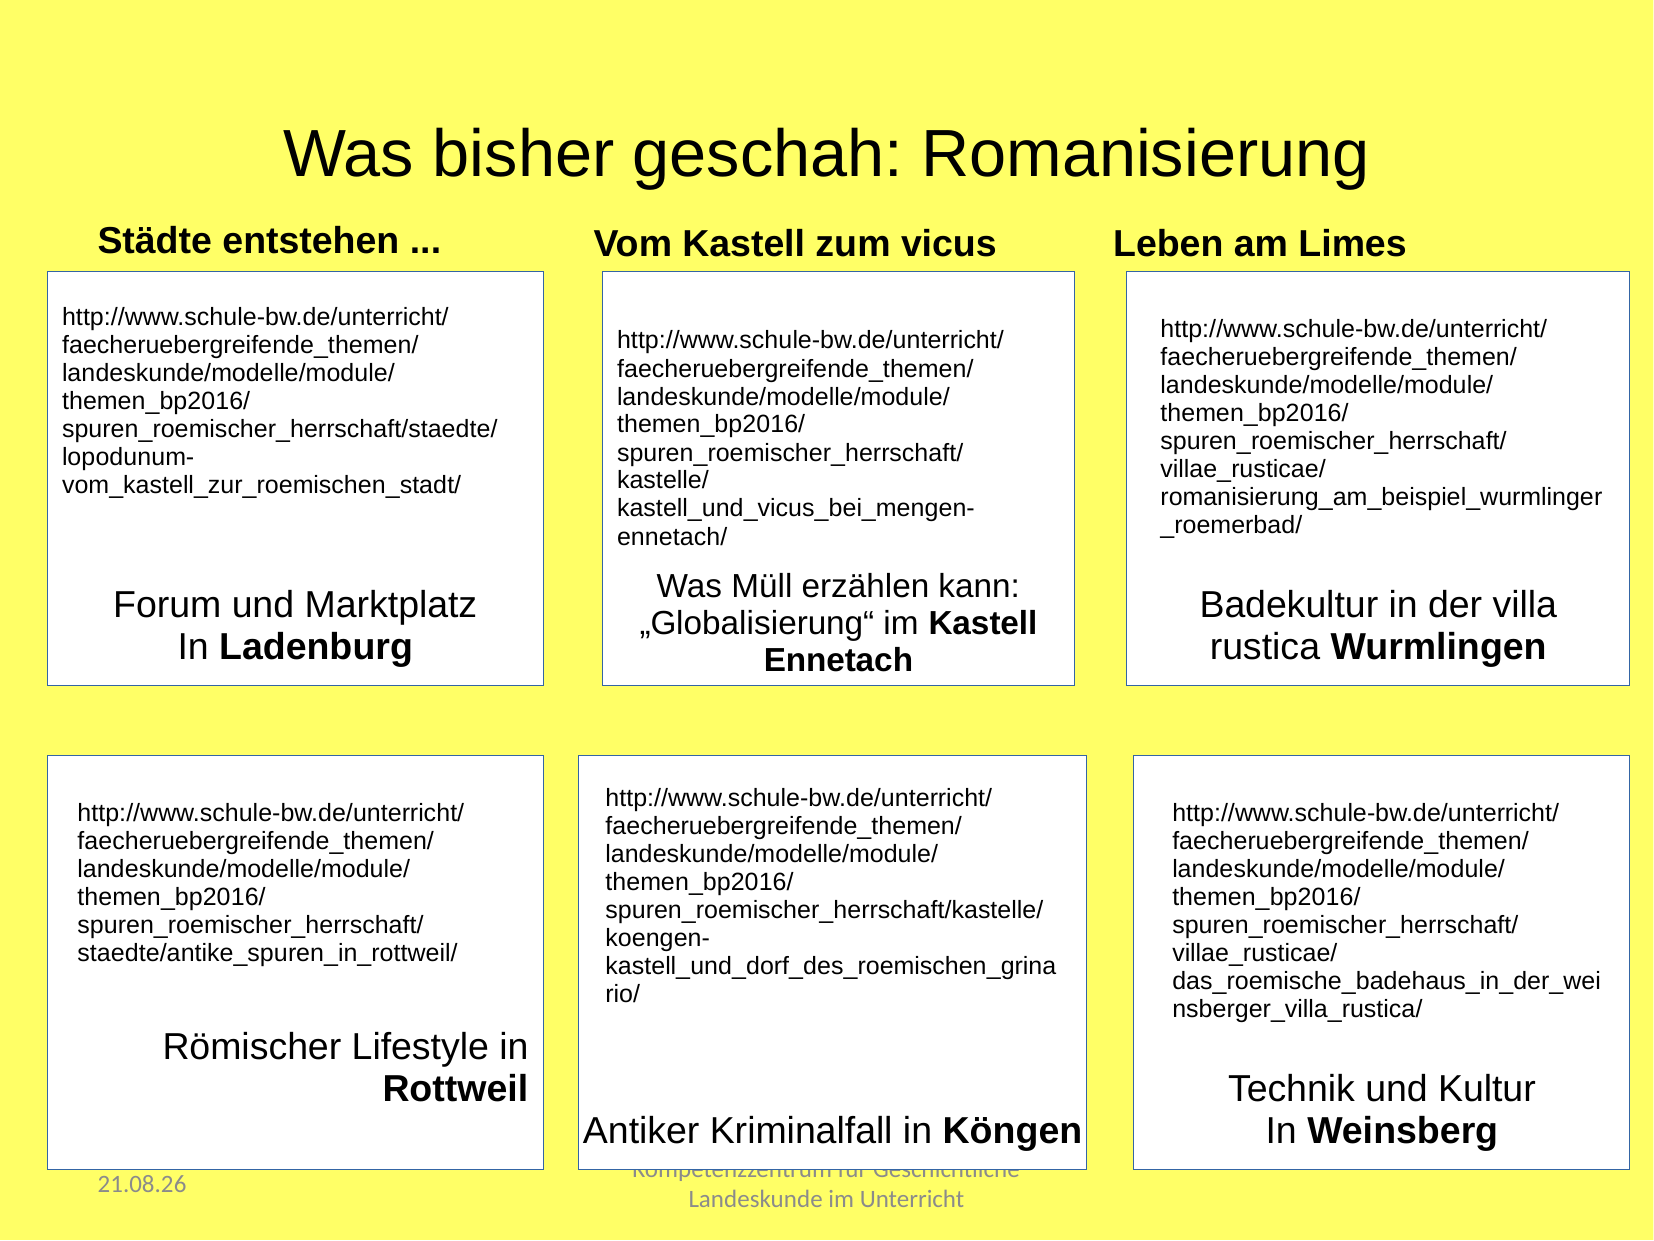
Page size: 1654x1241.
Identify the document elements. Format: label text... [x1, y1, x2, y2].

text_box Forum und Marktplatz In Ladenburg [47, 271, 544, 686]
text_box Vom Kastell zum vicus [578, 214, 1063, 273]
text_box http://www.schule-bw.de/unterricht/faecheruebergreifende_themen/landeskunde/modelle/module/themen_bp2016/spuren_roemischer_herrschaft/villae_rusticae/romanisierung_am_beispiel_wurmlinger_roemerbad/ [1145, 307, 1630, 490]
text_box Antiker Kriminalfall in Köngen [578, 755, 1087, 1170]
text_box Was Müll erzählen kann: „Globalisierung“ im Kastell Ennetach [602, 271, 1075, 686]
text_box http://www.schule-bw.de/unterricht/faecheruebergreifende_themen/landeskunde/modelle/module/themen_bp2016/spuren_roemischer_herrschaft/staedte/antike_spuren_in_rottweil/ [62, 791, 520, 975]
text_box Römischer Lifestyle in Rottweil [47, 755, 544, 1170]
text_box http://www.schule-bw.de/unterricht/faecheruebergreifende_themen/landeskunde/modelle/module/themen_bp2016/spuren_roemischer_herrschaft/kastelle/koengen-kastell_und_dorf_des_roemischen_grinario/ [590, 776, 1075, 988]
text_box Leben am Limes [1098, 214, 1569, 273]
text_box Badekultur in der villa rustica Wurmlingen [1126, 271, 1630, 686]
text_box http://www.schule-bw.de/unterricht/faecheruebergreifende_themen/landeskunde/modelle/module/themen_bp2016/spuren_roemischer_herrschaft/staedte/lopodunum-vom_kastell_zur_roemischen_stadt/ [47, 295, 520, 479]
text_box http://www.schule-bw.de/unterricht/faecheruebergreifende_themen/landeskunde/modelle/module/themen_bp2016/spuren_roemischer_herrschaft/villae_rusticae/das_roemische_badehaus_in_der_weinsberger_villa_rustica/ [1157, 791, 1621, 1003]
text_box Technik und Kultur In Weinsberg [1133, 755, 1630, 1170]
text_box http://www.schule-bw.de/unterricht/faecheruebergreifende_themen/landeskunde/modelle/module/themen_bp2016/spuren_roemischer_herrschaft/kastelle/kastell_und_vicus_bei_mengen-ennetach/ [602, 318, 1052, 502]
text_box Städte entstehen ... [82, 212, 556, 271]
title Was bisher geschah: Romanisierung [82, 49, 1571, 257]
